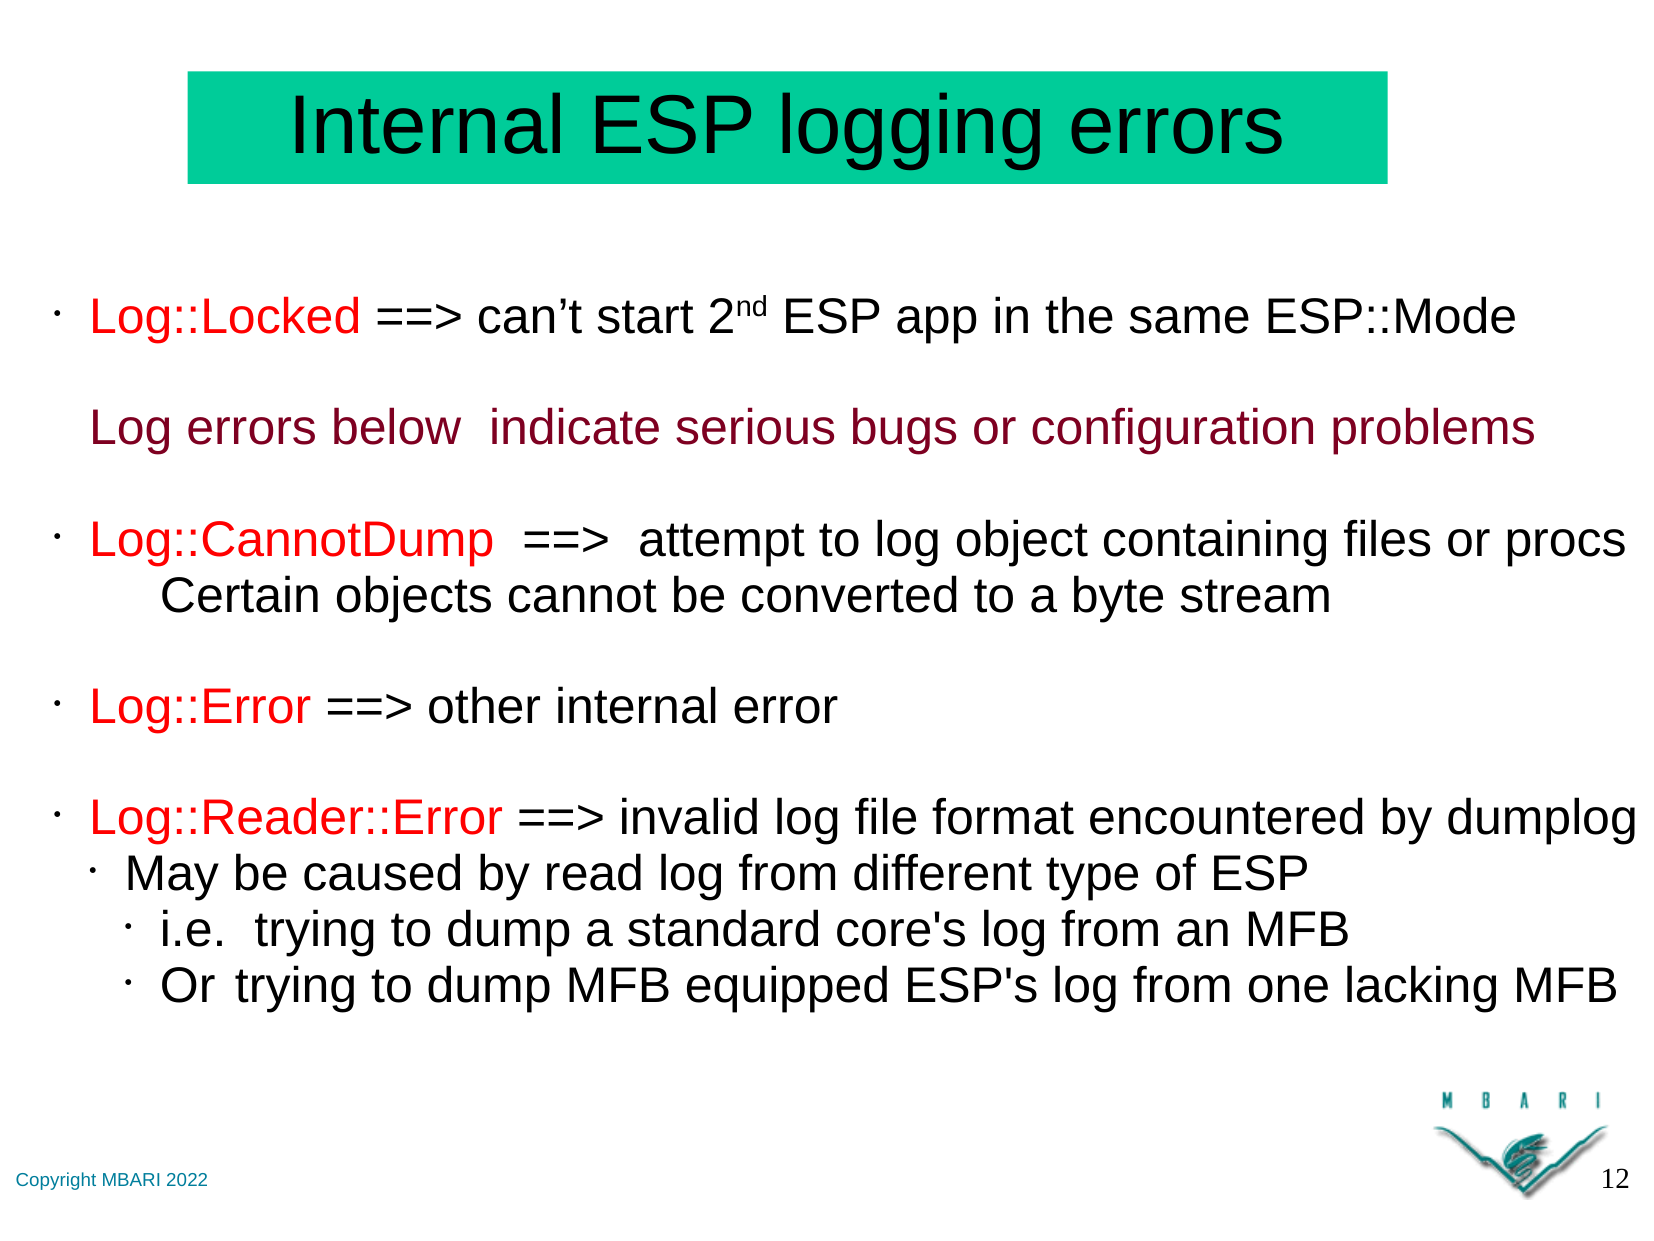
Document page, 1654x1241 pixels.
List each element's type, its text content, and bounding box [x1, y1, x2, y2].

text_box Internal ESP logging errors [187, 71, 1388, 184]
picture [1426, 1091, 1613, 1200]
text_box Log::Locked ==> can’t start 2nd ESP app in the same ESP::Mode Log errors below indicate serious bugs or configuration problems Log::CannotDump ==> attempt to log object containing files or procs Certain objects cannot be converted to a byte stream Log::Error ==> other internal error Log::Reader::Error ==> invalid log file format encountered by dumplog May be caused by read log from different type of ESP i.e. trying to dump a standard core's log from an MFB Or trying to dump MFB equipped ESP's log from one lacking MFB [3, 225, 1654, 1077]
